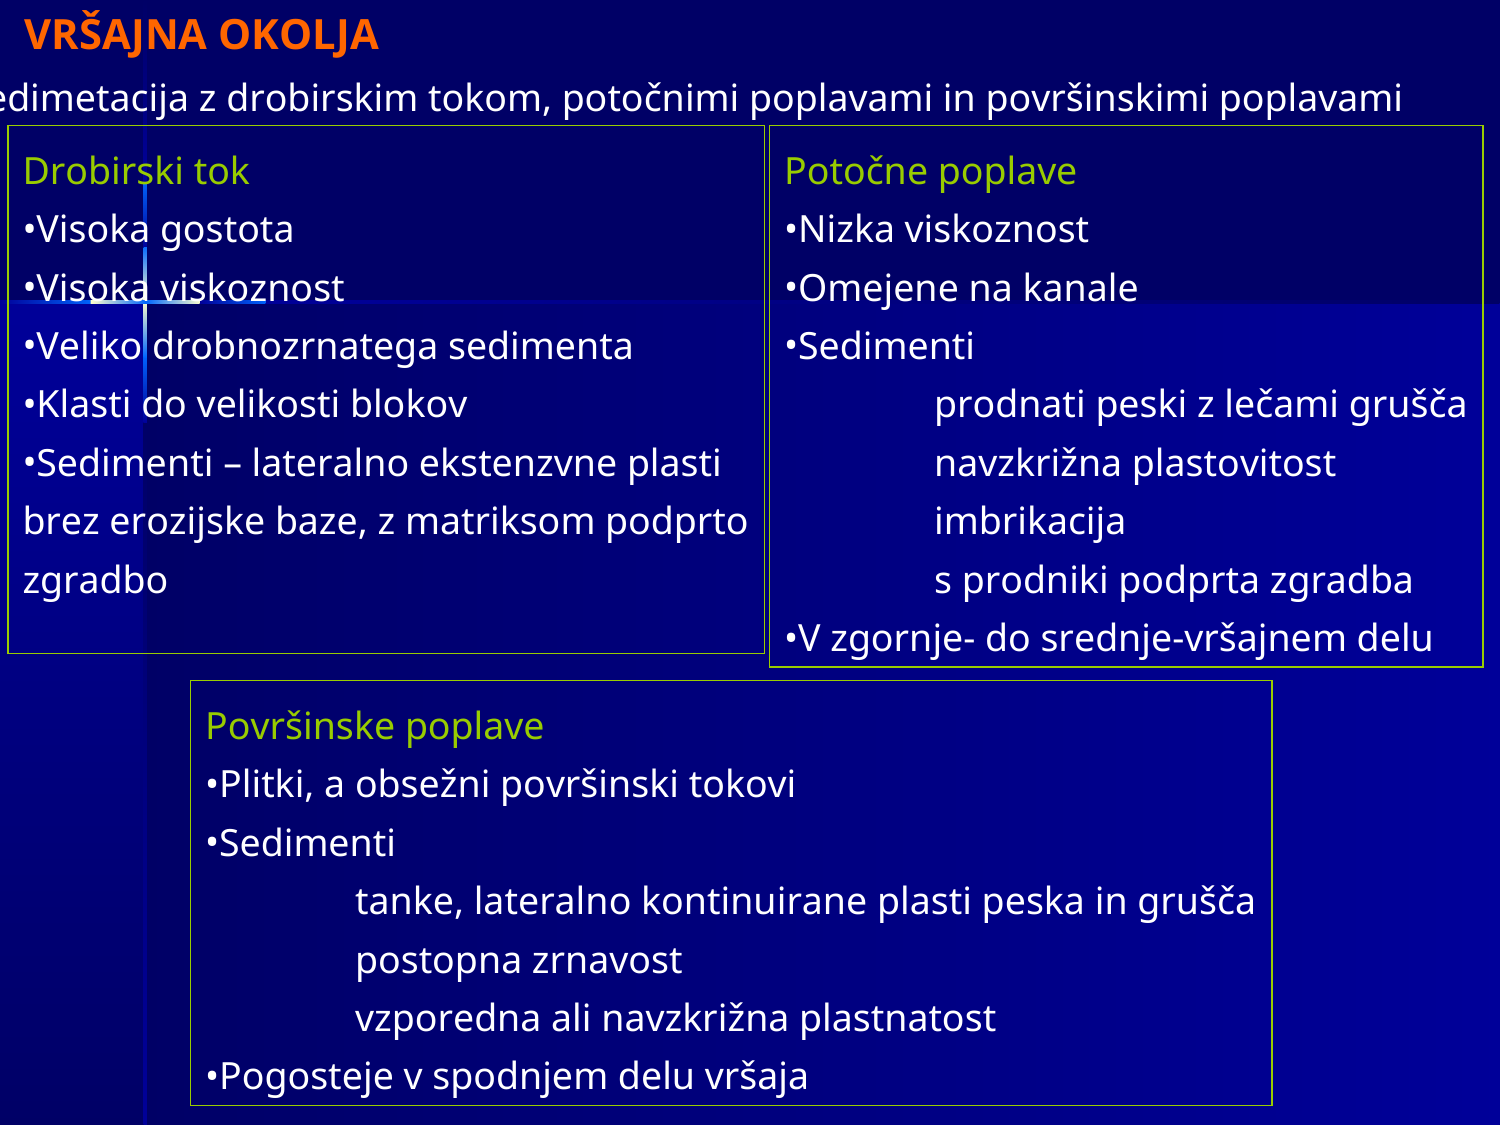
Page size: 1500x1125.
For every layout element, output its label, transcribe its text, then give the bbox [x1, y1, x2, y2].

text_box Drobirski tok Visoka gostota Visoka viskoznost Veliko drobnozrnatega sedimenta Klasti do velikosti blokov Sedimenti – lateralno ekstenzvne plasti brez erozijske baze, z matriksom podprto zgradbo [7, 125, 765, 654]
text_box Površinske poplave Plitki, a obsežni površinski tokovi Sedimenti tanke, lateralno kontinuirane plasti peska in grušča postopna zrnavost vzporedna ali navzkrižna plastnatost Pogosteje v spodnjem delu vršaja [190, 680, 1272, 1106]
text_box VRŠAJNA OKOLJA [10, 0, 394, 66]
text_box Potočne poplave Nizka viskoznost Omejene na kanale Sedimenti prodnati peski z lečami grušča navzkrižna plastovitost imbrikacija s prodniki podprta zgradba V zgornje- do srednje-vršajnem delu [769, 125, 1484, 668]
text_box Sedimetacija z drobirskim tokom, potočnimi poplavami in površinskimi poplavami [0, 66, 1420, 127]
